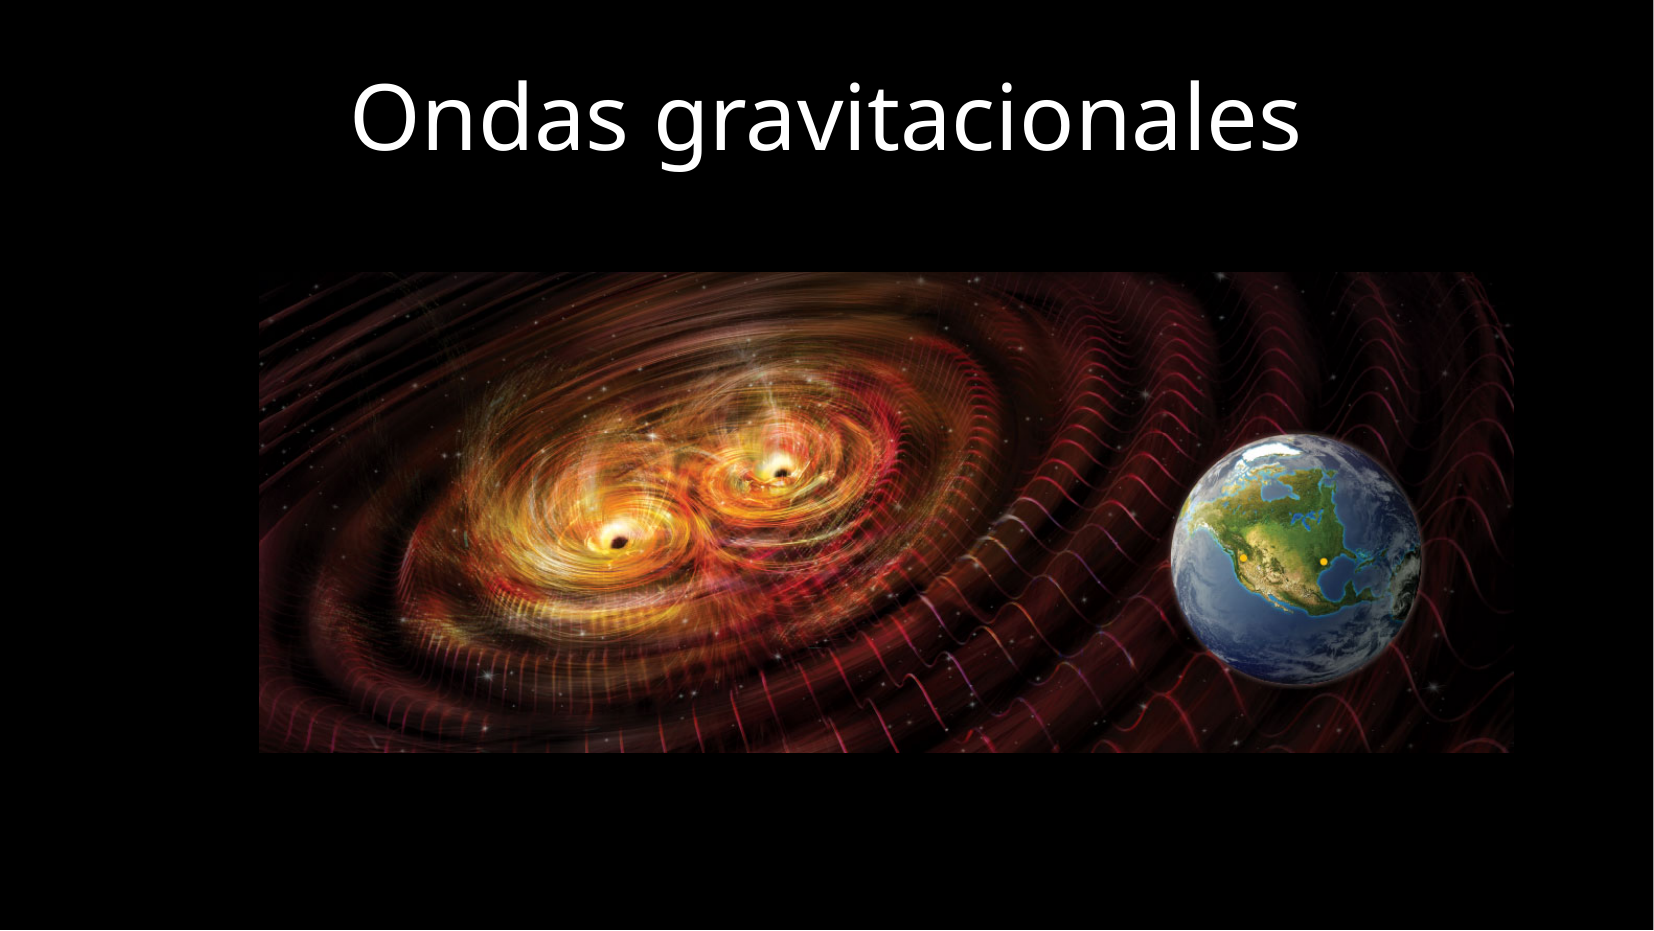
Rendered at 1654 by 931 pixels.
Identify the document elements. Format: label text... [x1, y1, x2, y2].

title Ondas gravitacionales [82, 37, 1571, 193]
picture [259, 272, 1514, 753]
